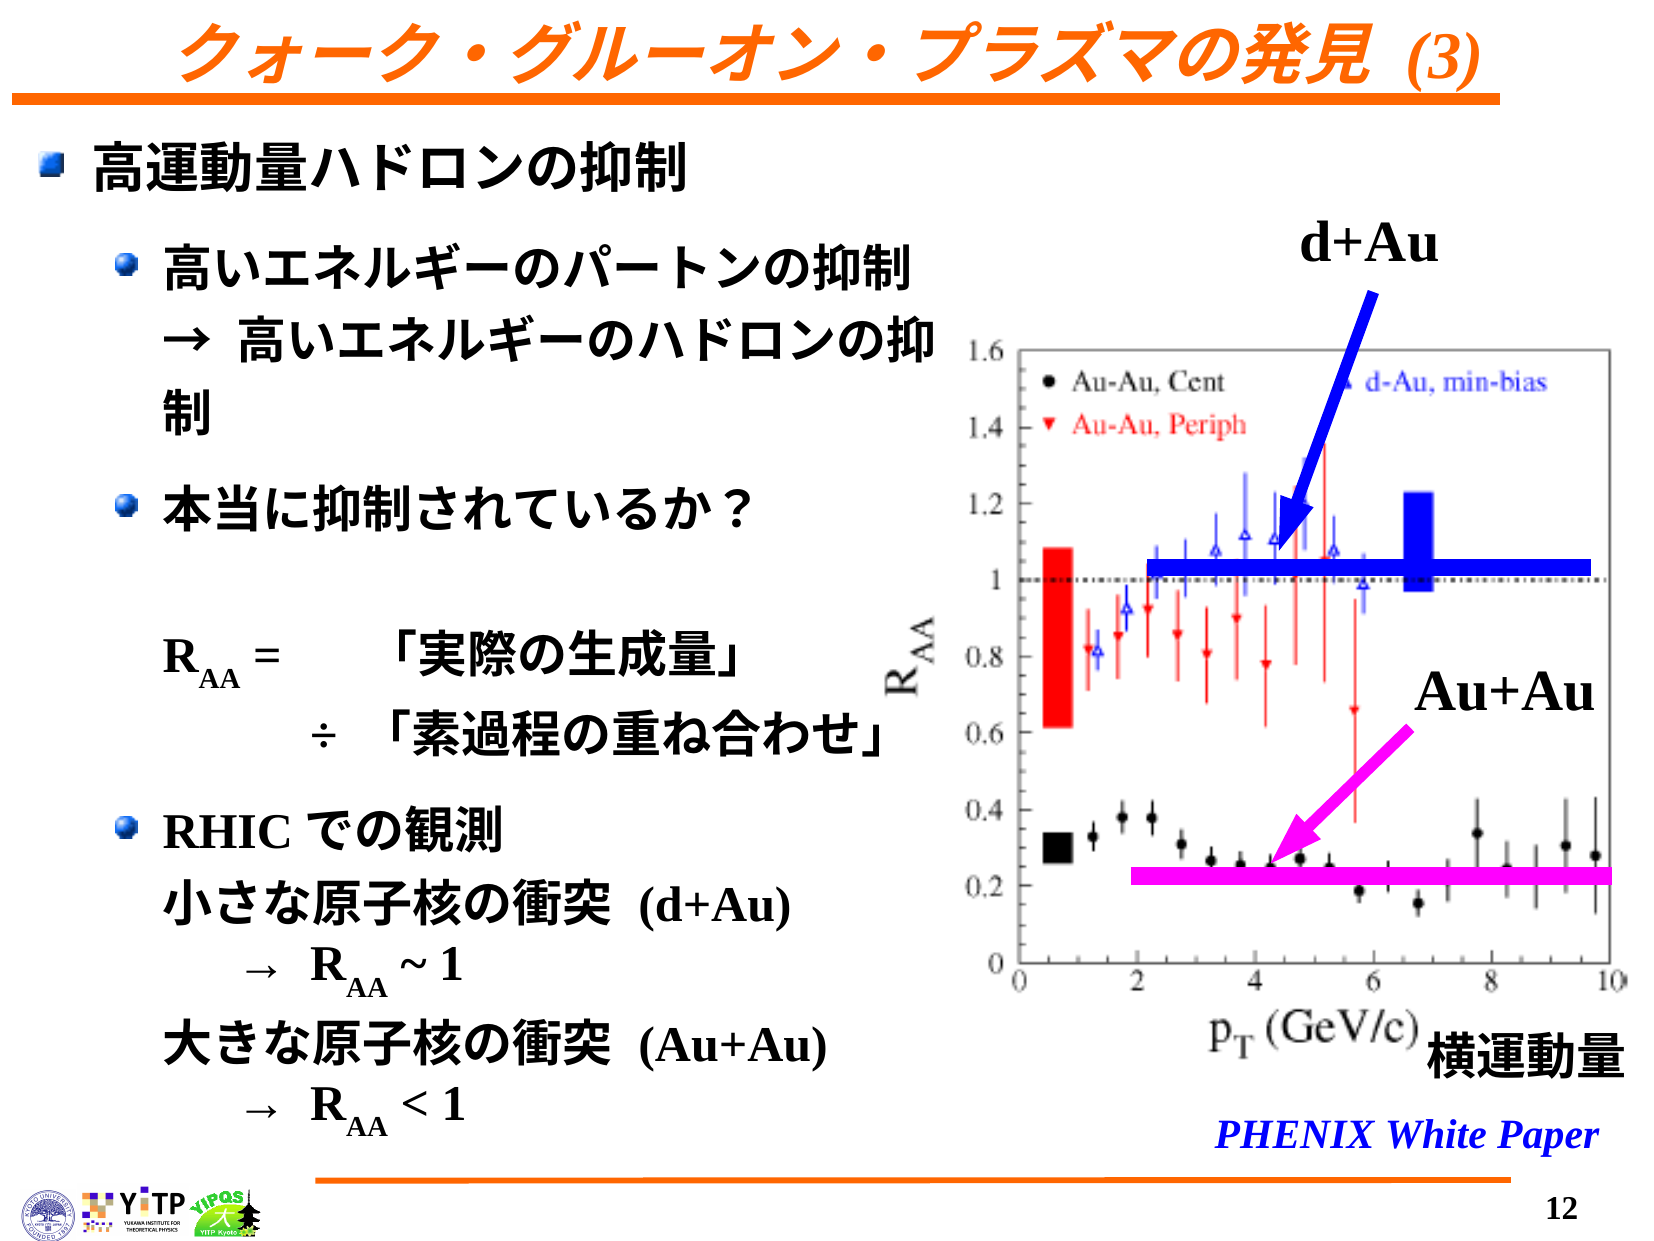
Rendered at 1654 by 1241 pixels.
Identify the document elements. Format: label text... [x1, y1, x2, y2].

text_box Au+Au [1414, 657, 1597, 724]
picture [1466, 1068, 1482, 1076]
title クォーク・グルーオン・プラズマの発見 (3) [0, 0, 1654, 99]
picture [1490, 1068, 1538, 1076]
picture [1555, 1068, 1567, 1076]
picture [1440, 1068, 1452, 1076]
picture [77, 1183, 261, 1237]
picture [20, 1189, 76, 1241]
picture [1571, 1068, 1598, 1076]
list 高運動量ハドロンの抑制 高いエネルギーのパートンの抑制 → 高いエネルギーのハドロンの抑制 本当に抑制されているか？ RAA = 「実際の生成量」 ÷ 「素過程の重ね合わせ」 RHICでの観測 小さな原子核の衝突 (d+Au) → RAA ~ 1 大きな原子核の衝突 (Au+Au) → RAA < 1 [20, 124, 941, 980]
text_box d+Au [1299, 209, 1440, 276]
picture [1453, 1069, 1466, 1076]
picture [862, 326, 1654, 1076]
text_box PHENIX White Paper [1214, 1111, 1600, 1159]
text_box 横運動量 [1426, 1017, 1636, 1068]
